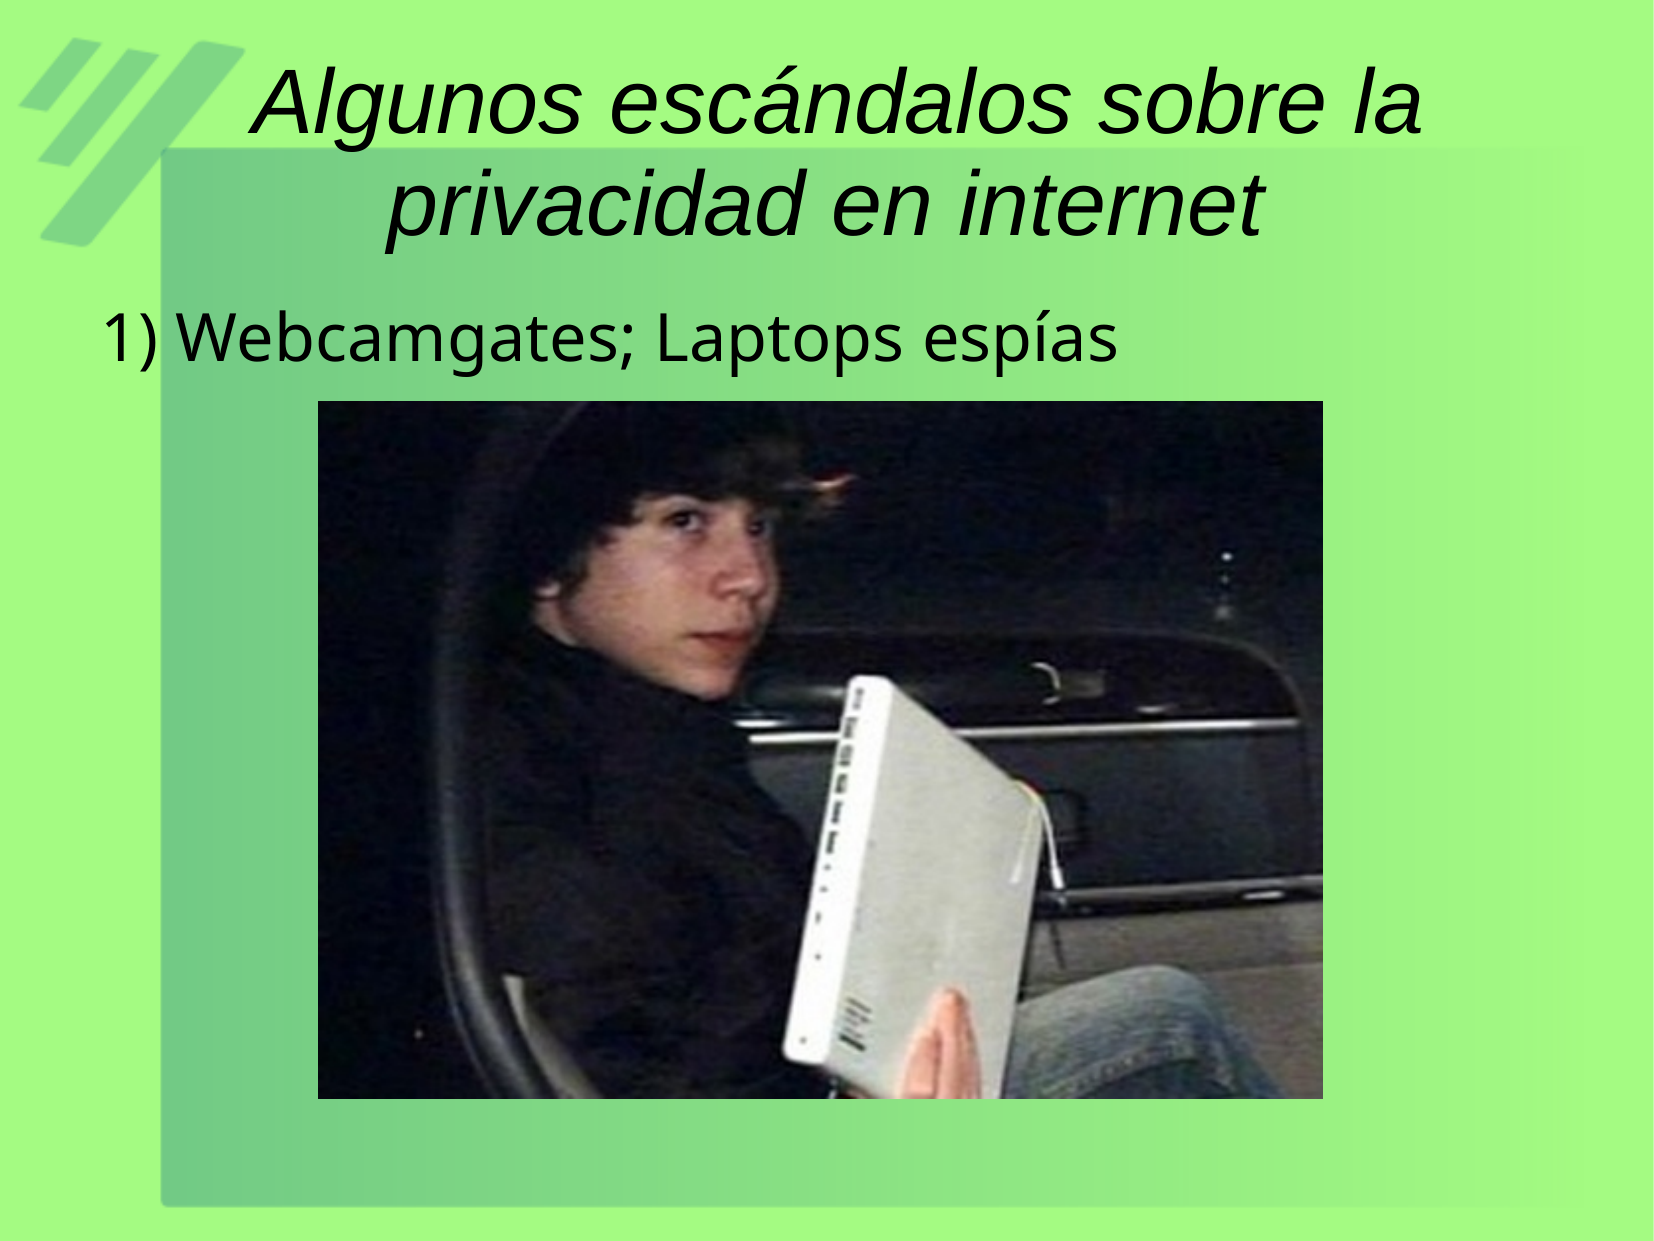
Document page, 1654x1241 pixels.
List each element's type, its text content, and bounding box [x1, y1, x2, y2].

list Webcamgates; Laptops espías [82, 290, 1571, 1010]
picture [0, 0, 1654, 1241]
title Algunos escándalos sobre la privacidad en internet [82, 49, 1571, 257]
